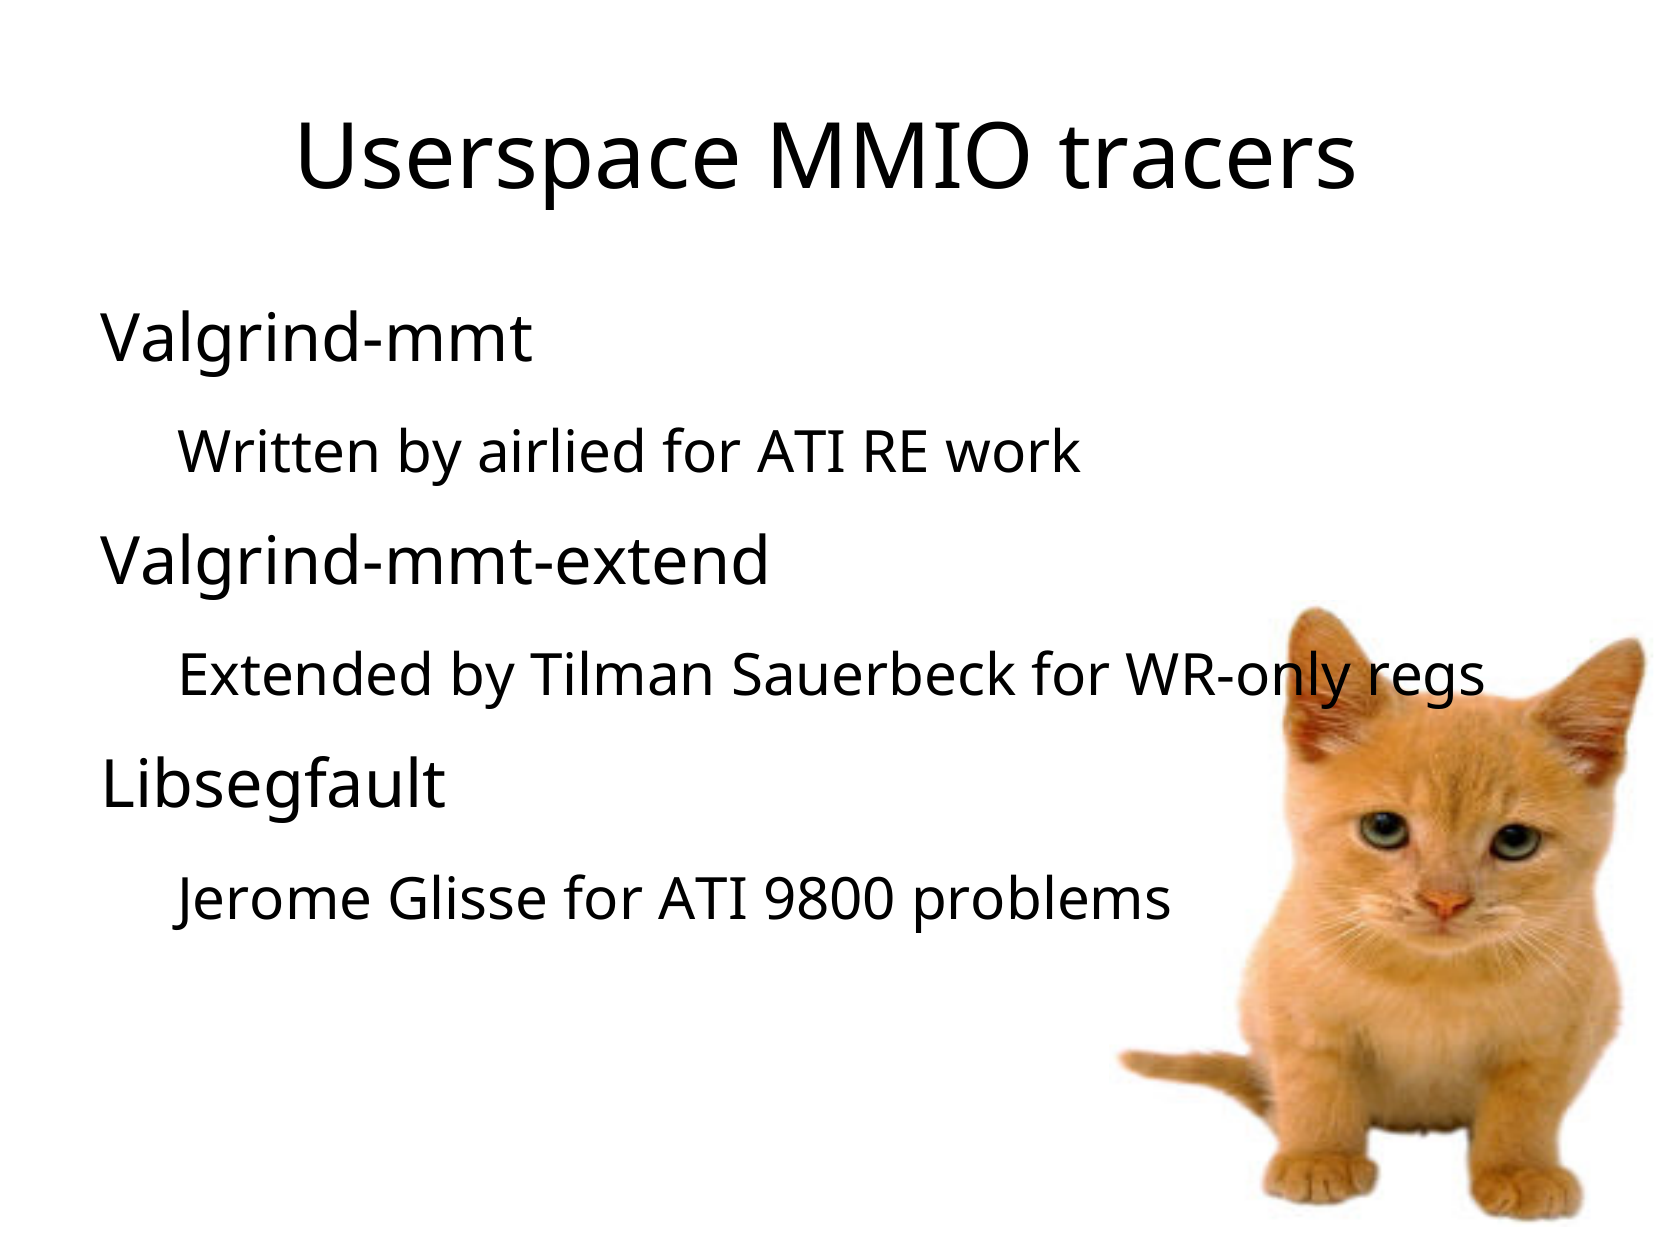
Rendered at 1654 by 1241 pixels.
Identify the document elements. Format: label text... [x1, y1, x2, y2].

title Userspace MMIO tracers [82, 49, 1571, 257]
picture [1109, 600, 1654, 1227]
list Valgrind-mmt Written by airlied for ATI RE work Valgrind-mmt-extend Extended by Tilman Sauerbeck for WR-only regs Libsegfault Jerome Glisse for ATI 9800 problems [82, 290, 1571, 1109]
